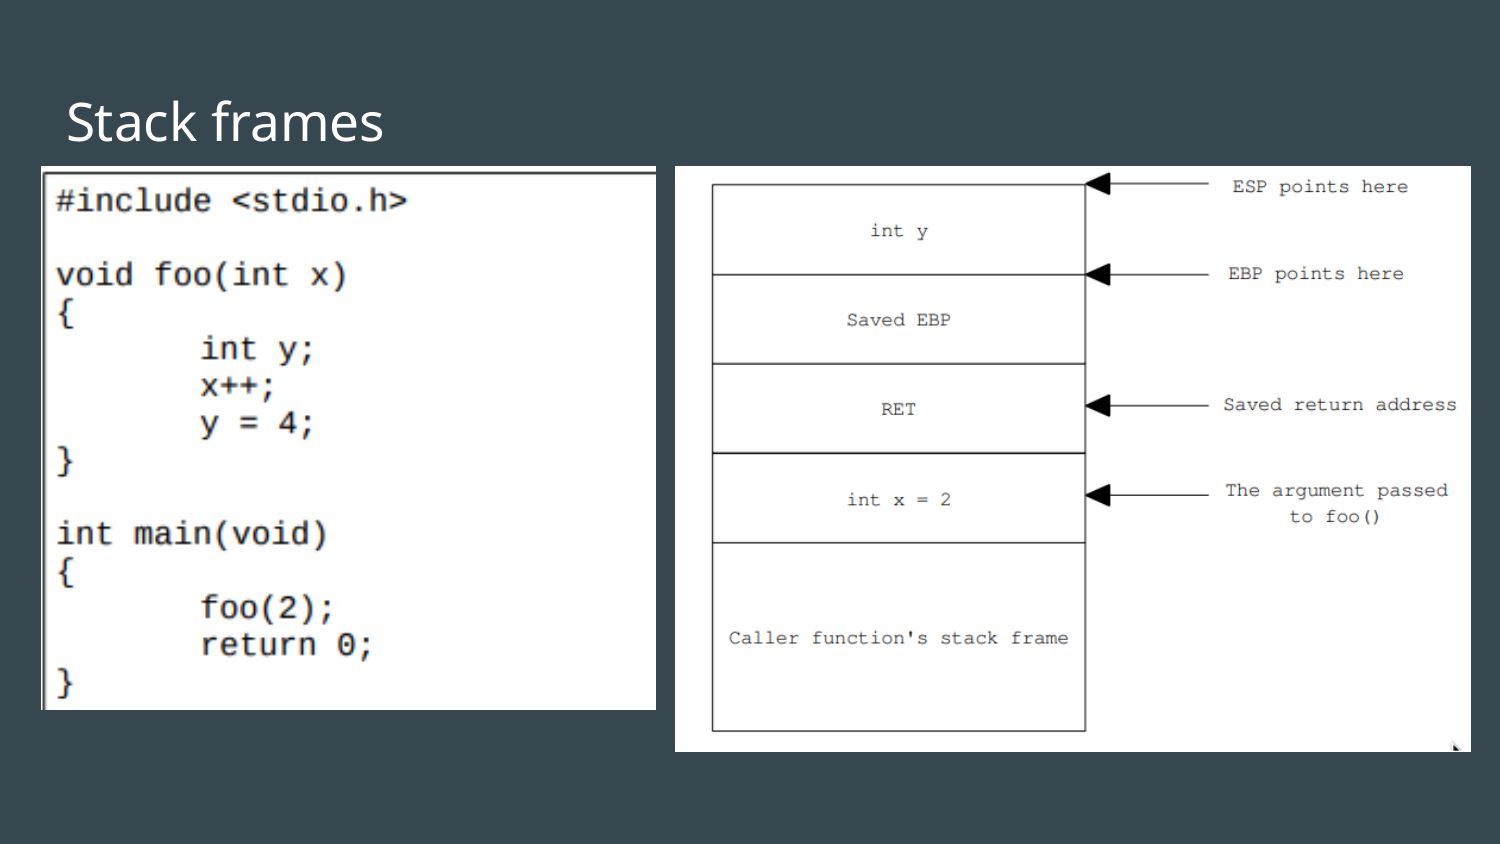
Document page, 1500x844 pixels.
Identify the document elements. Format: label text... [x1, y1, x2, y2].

title Stack frames [51, 72, 1449, 167]
picture [41, 166, 656, 710]
picture [675, 166, 1471, 752]
